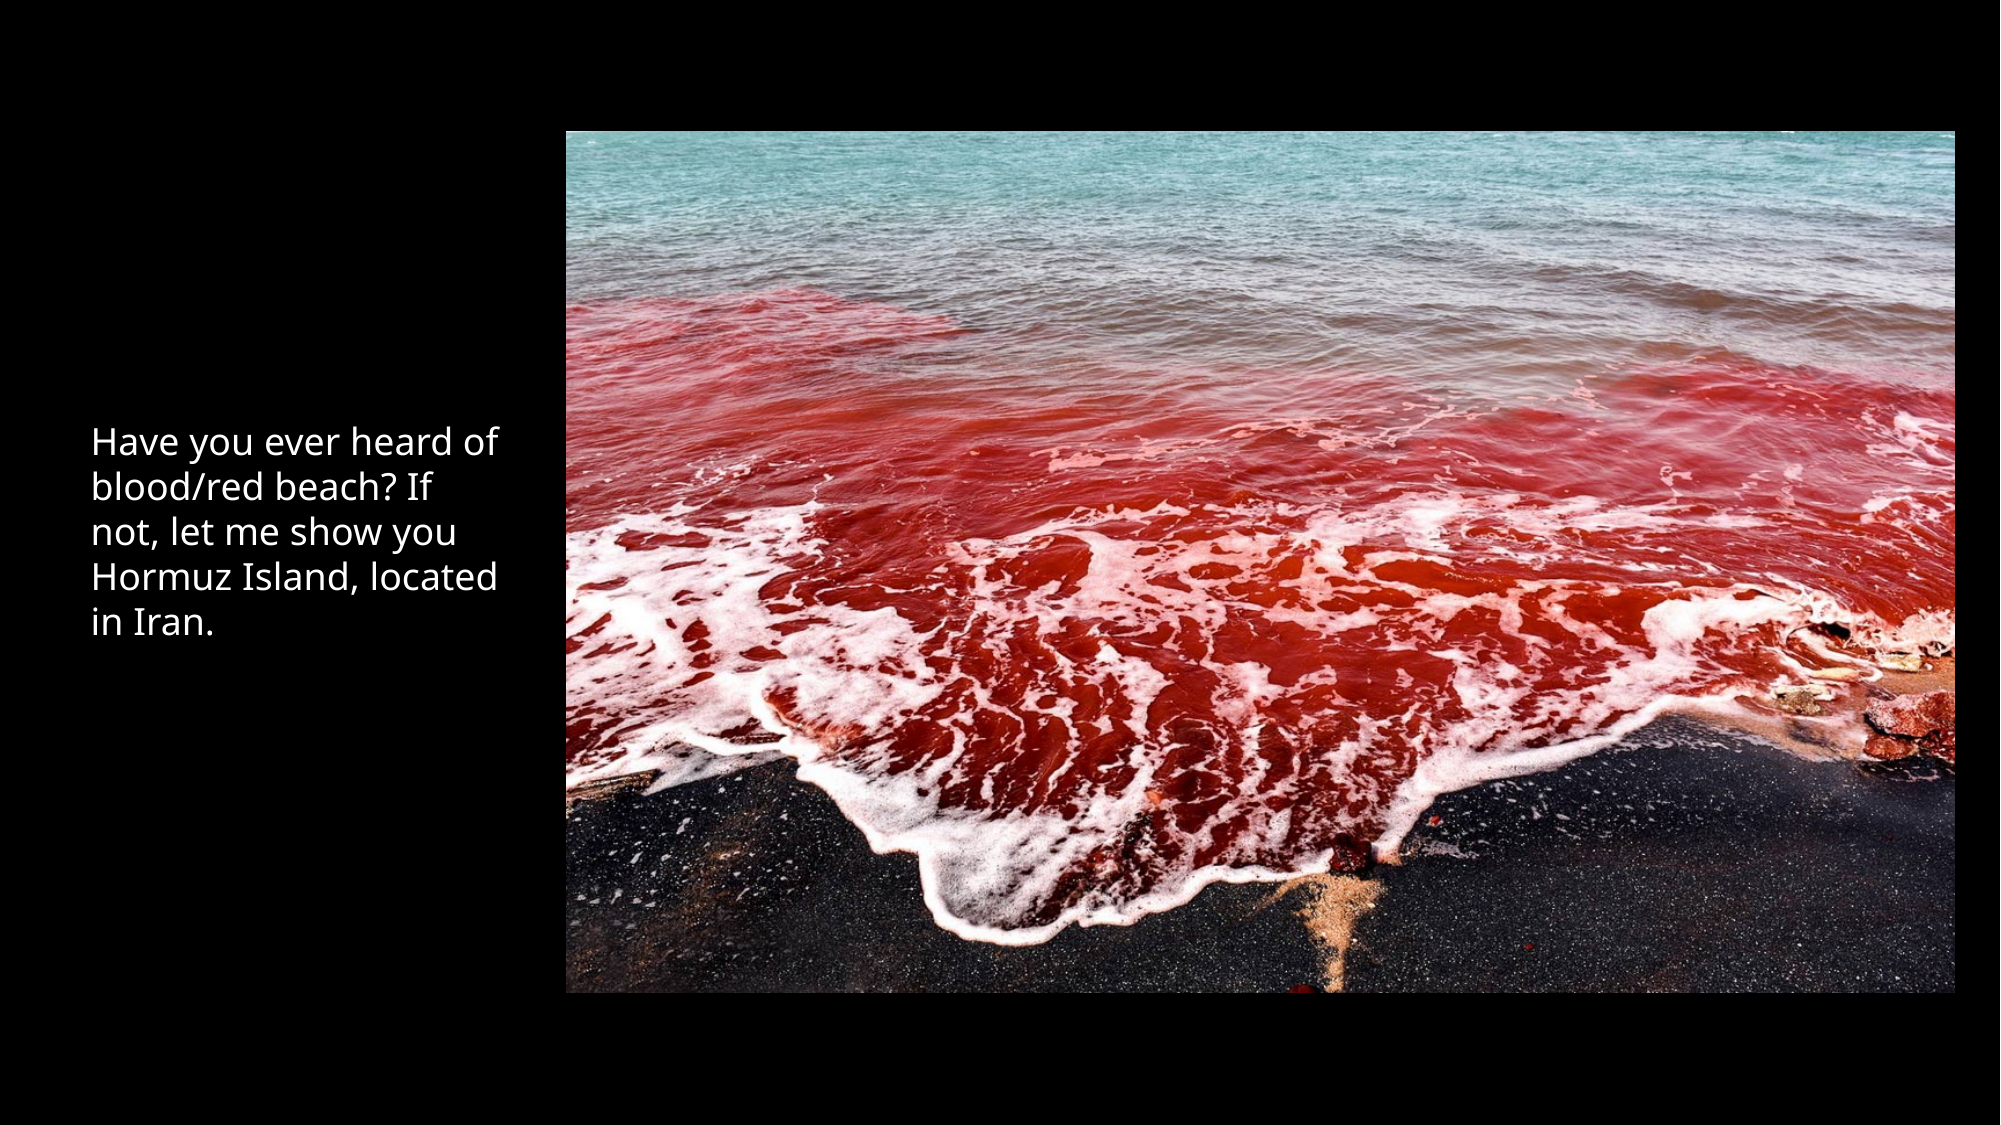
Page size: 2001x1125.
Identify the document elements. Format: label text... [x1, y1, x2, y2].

text_box Have you ever heard of blood/red beach? If not, let me show you Hormuz Island, located in Iran. [75, 410, 522, 562]
picture [566, 131, 1955, 993]
